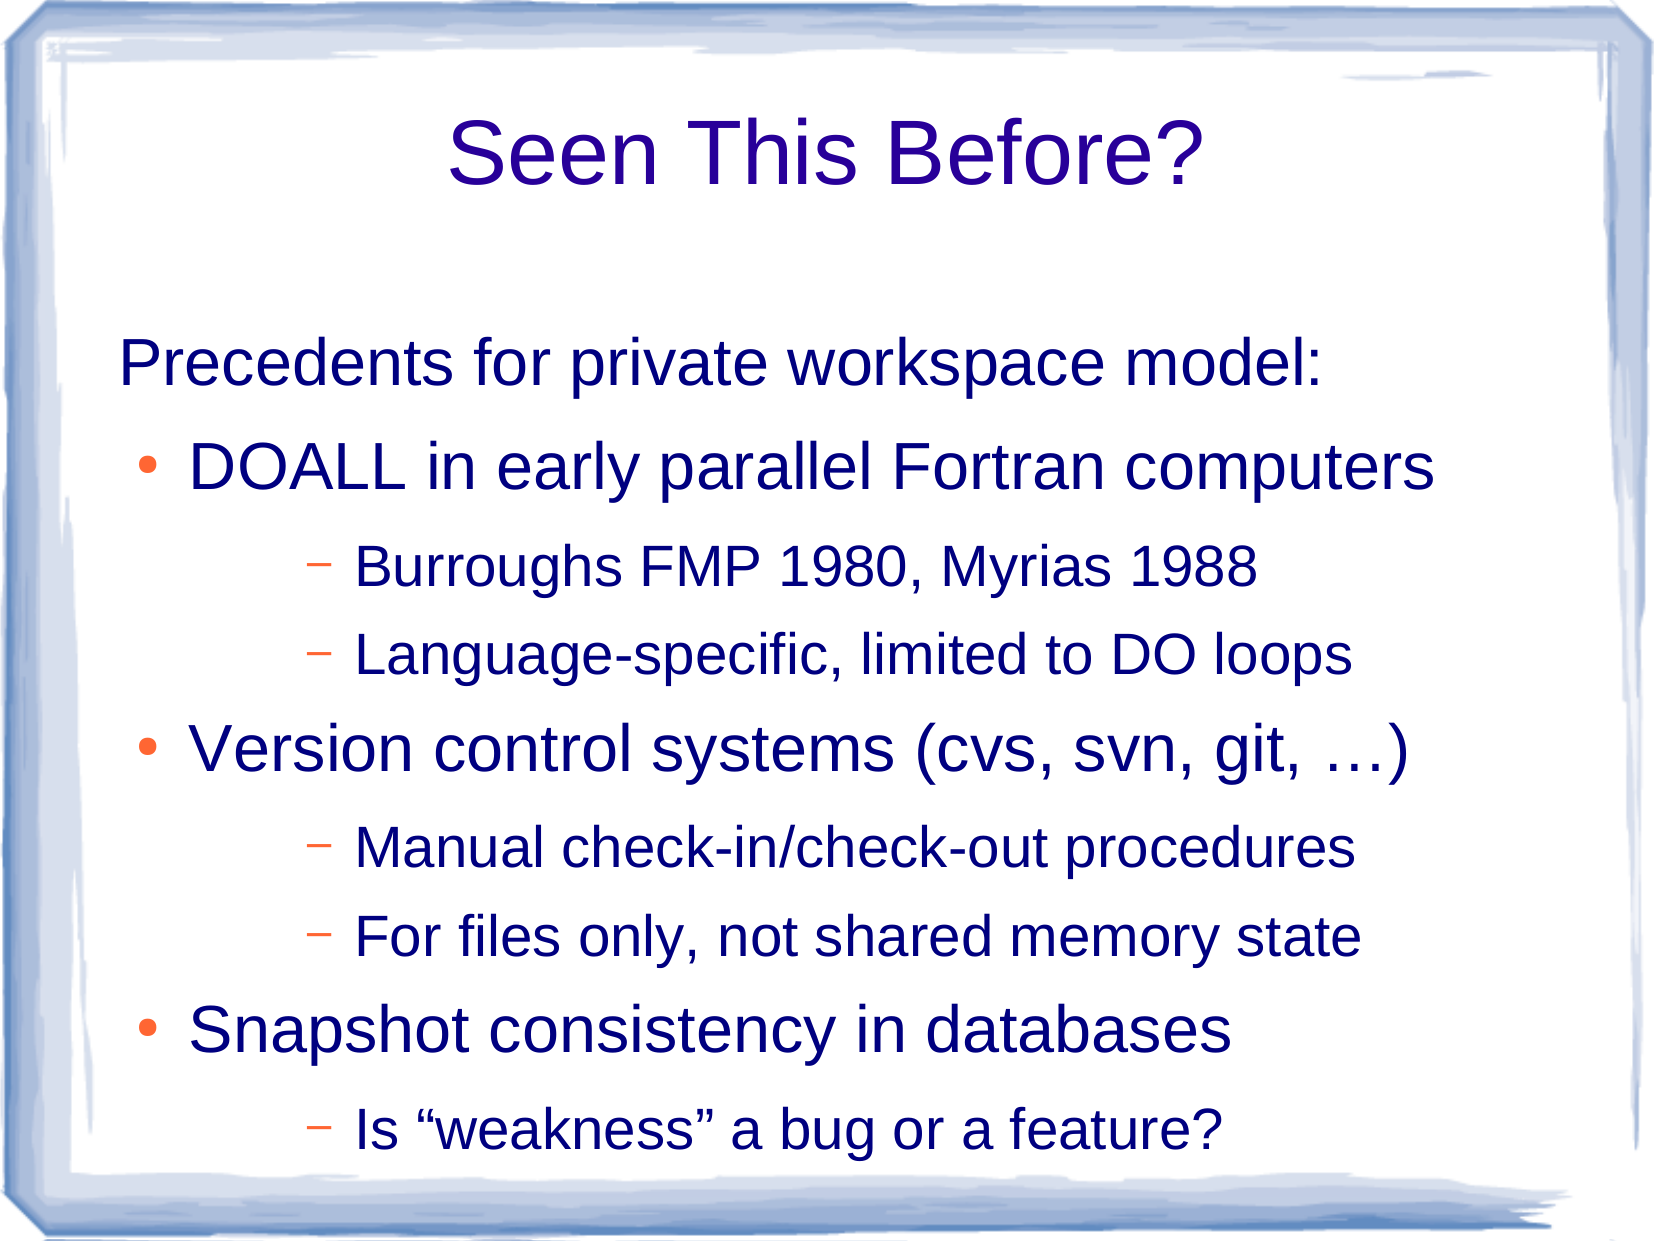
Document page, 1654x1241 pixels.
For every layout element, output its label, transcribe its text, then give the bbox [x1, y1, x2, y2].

picture [0, 0, 1654, 1241]
list Precedents for private workspace model: DOALL in early parallel Fortran computers Burroughs FMP 1980, Myrias 1988 Language-specific, limited to DO loops Version control systems (cvs, svn, git, …) Manual check-in/check-out procedures For files only, not shared memory state Snapshot consistency in databases Is “weakness” a bug or a feature? [118, 324, 1571, 1161]
title Seen This Before? [82, 56, 1571, 250]
